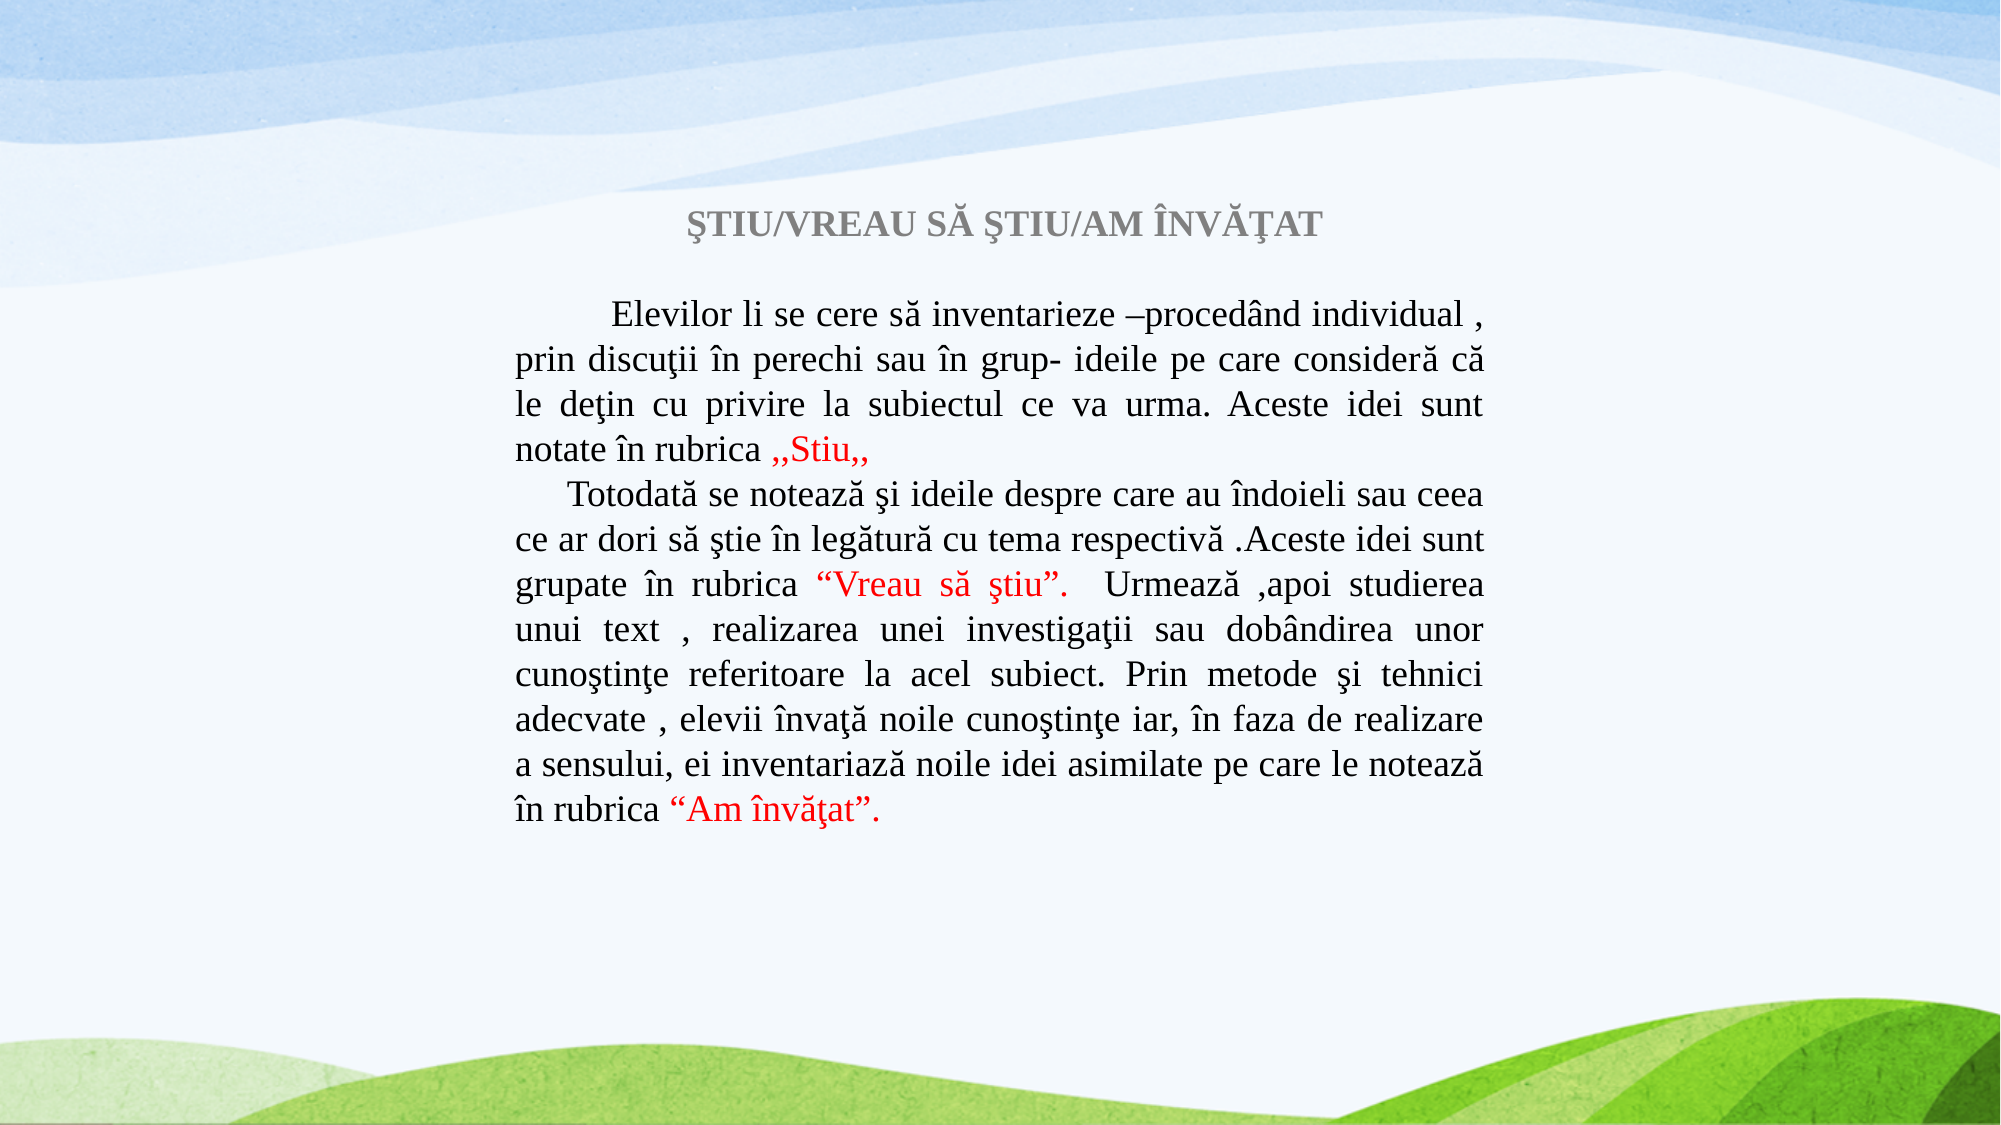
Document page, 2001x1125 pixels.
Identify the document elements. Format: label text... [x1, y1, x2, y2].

picture [0, 0, 2001, 1125]
text_box ŞTIU/VREAU SĂ ŞTIU/AM ÎNVĂŢAT Elevilor li se cere să inventarieze –procedând individual , prin discuţii în perechi sau în grup- ideile pe care consideră că le deţin cu privire la subiectul ce va urma. Aceste idei sunt notate în rubrica ,,Stiu,, Totodată se notează şi ideile despre care au îndoieli sau ceea ce ar dori să ştie în legătură cu tema respectivă .Aceste idei sunt grupate în rubrica “Vreau să ştiu”. Urmează ,apoi studierea unui text , realizarea unei investigaţii sau dobândirea unor cunoştinţe referitoare la acel subiect. Prin metode şi tehnici adecvate , elevii învaţă noile cunoştinţe iar, în faza de realizare a sensului, ei inventariază noile idei asimilate pe care le notează în rubrica “Am învăţat”. [500, 191, 1500, 926]
